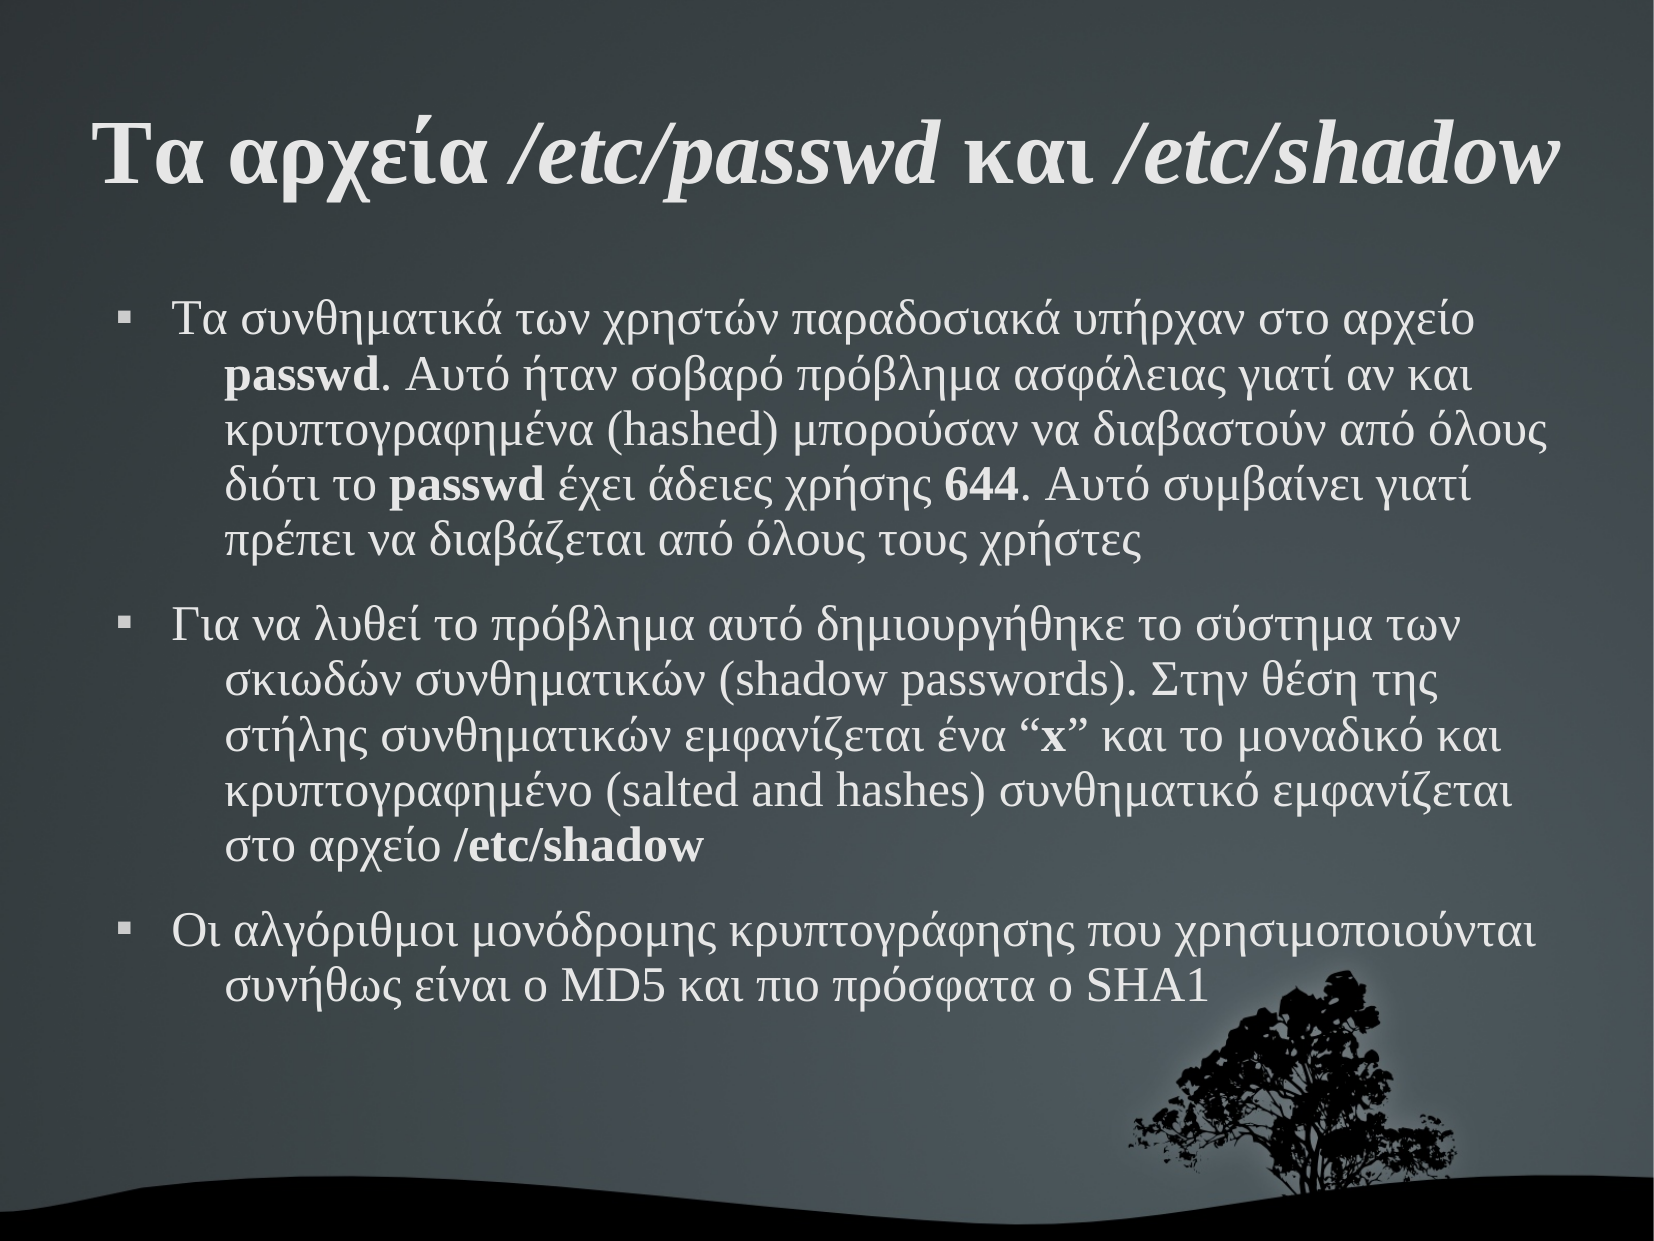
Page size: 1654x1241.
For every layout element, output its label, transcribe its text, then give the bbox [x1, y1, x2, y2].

list Τα συνθηματικά των χρηστών παραδοσιακά υπήρχαν στο αρχείο passwd. Αυτό ήταν σοβαρό πρόβλημα ασφάλειας γιατί αν και κρυπτογραφημένα (hashed) μπορούσαν να διαβαστούν από όλους διότι το passwd έχει άδειες χρήσης 644. Αυτό συμβαίνει γιατί πρέπει να διαβάζεται από όλους τους χρήστες Για να λυθεί το πρόβλημα αυτό δημιουργήθηκε το σύστημα των σκιωδών συνθηματικών (shadow passwords). Στην θέση της στήλης συνθηματικών εμφανίζεται ένα “x” και το μοναδικό και κρυπτογραφημένο (salted and hashes) συνθηματικό εμφανίζεται στο αρχείο /etc/shadow Οι αλγόριθμοι μονόδρομης κρυπτογράφησης που χρησιμοποιούνται συνήθως είναι o MD5 και πιο πρόσφατα ο SHA1 [82, 290, 1571, 1109]
picture [0, 0, 1654, 1241]
title Τα αρχεία /etc/passwd και /etc/shadow [82, 49, 1571, 257]
